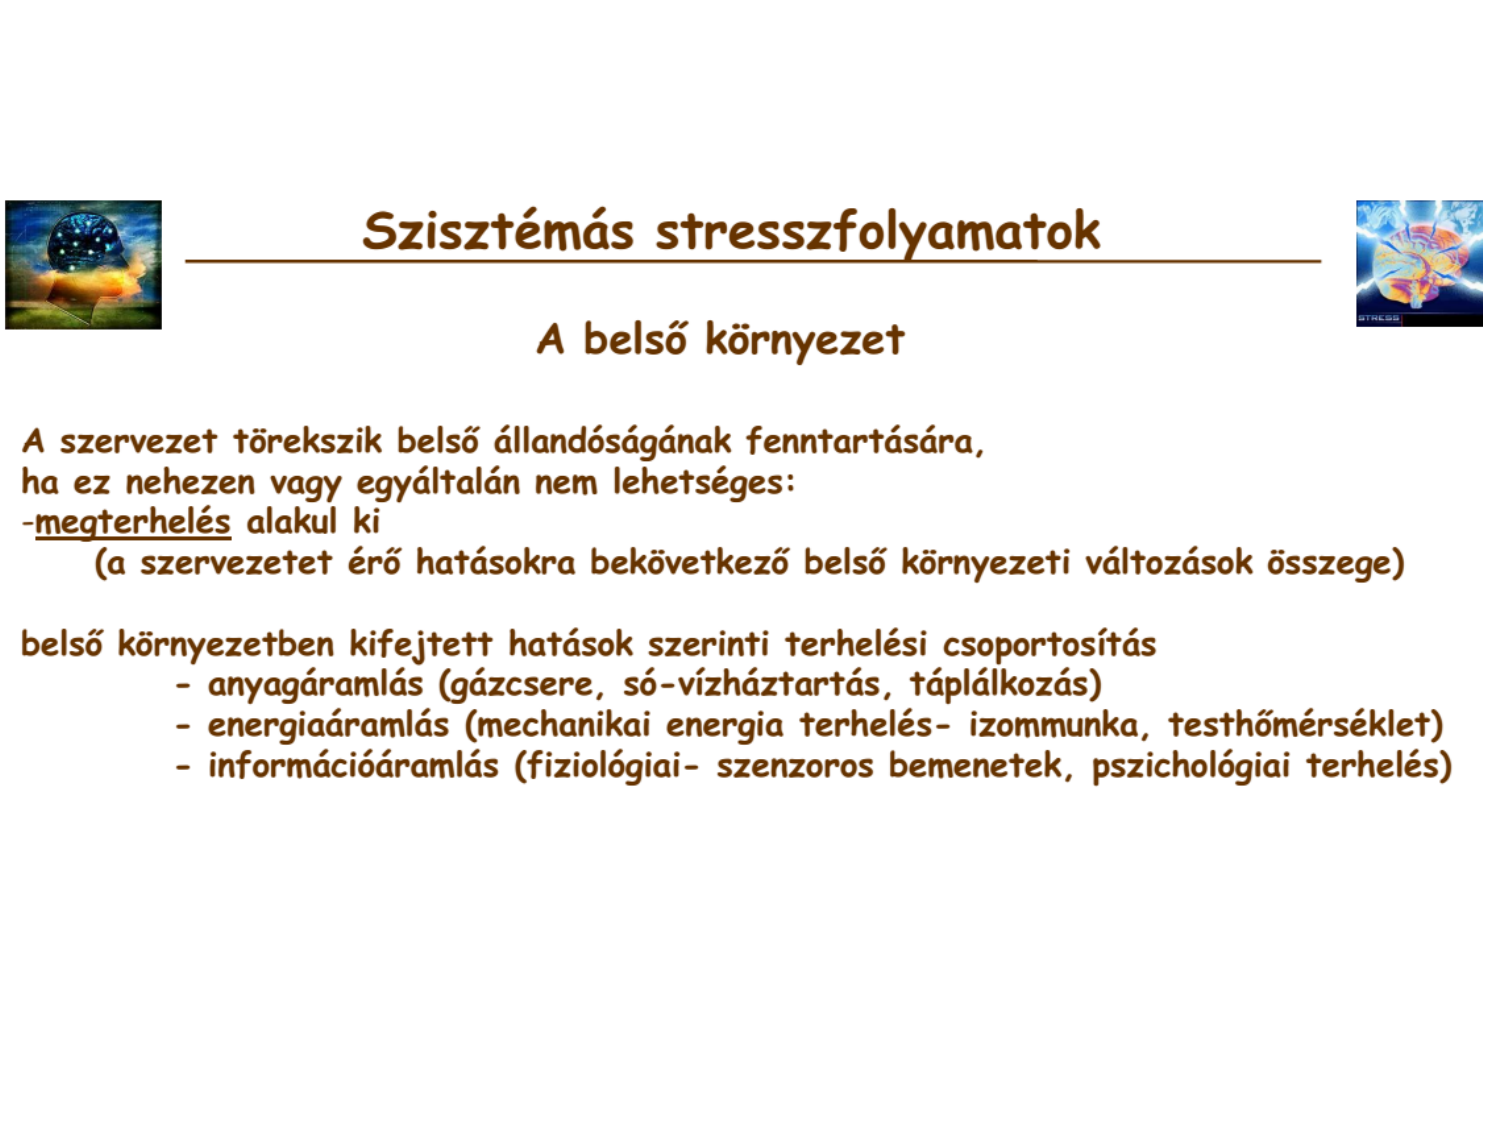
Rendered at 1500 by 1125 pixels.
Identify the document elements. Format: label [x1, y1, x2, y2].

picture [0, 186, 1483, 820]
